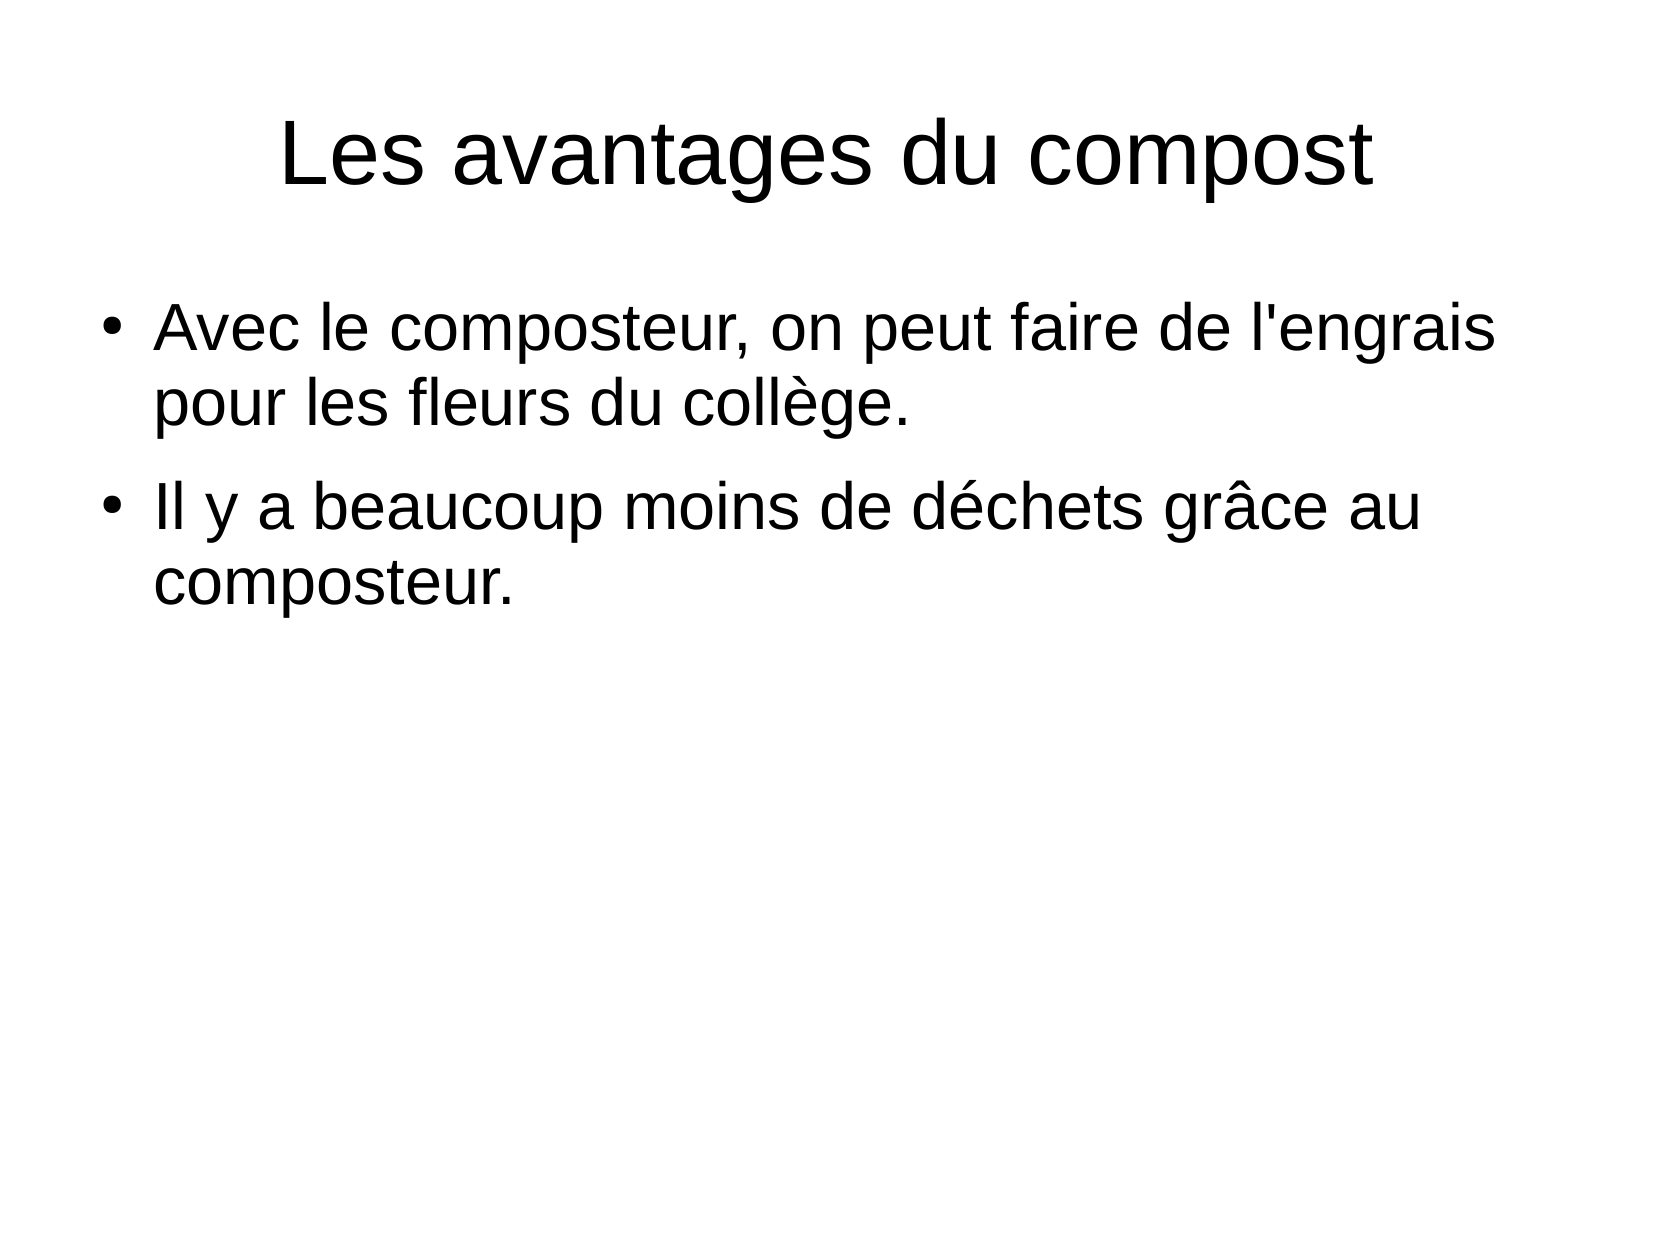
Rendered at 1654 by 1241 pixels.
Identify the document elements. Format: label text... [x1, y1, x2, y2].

list Avec le composteur, on peut faire de l'engrais pour les fleurs du collège. Il y a beaucoup moins de déchets grâce au composteur. [82, 290, 1571, 1109]
title Les avantages du compost [82, 49, 1571, 257]
